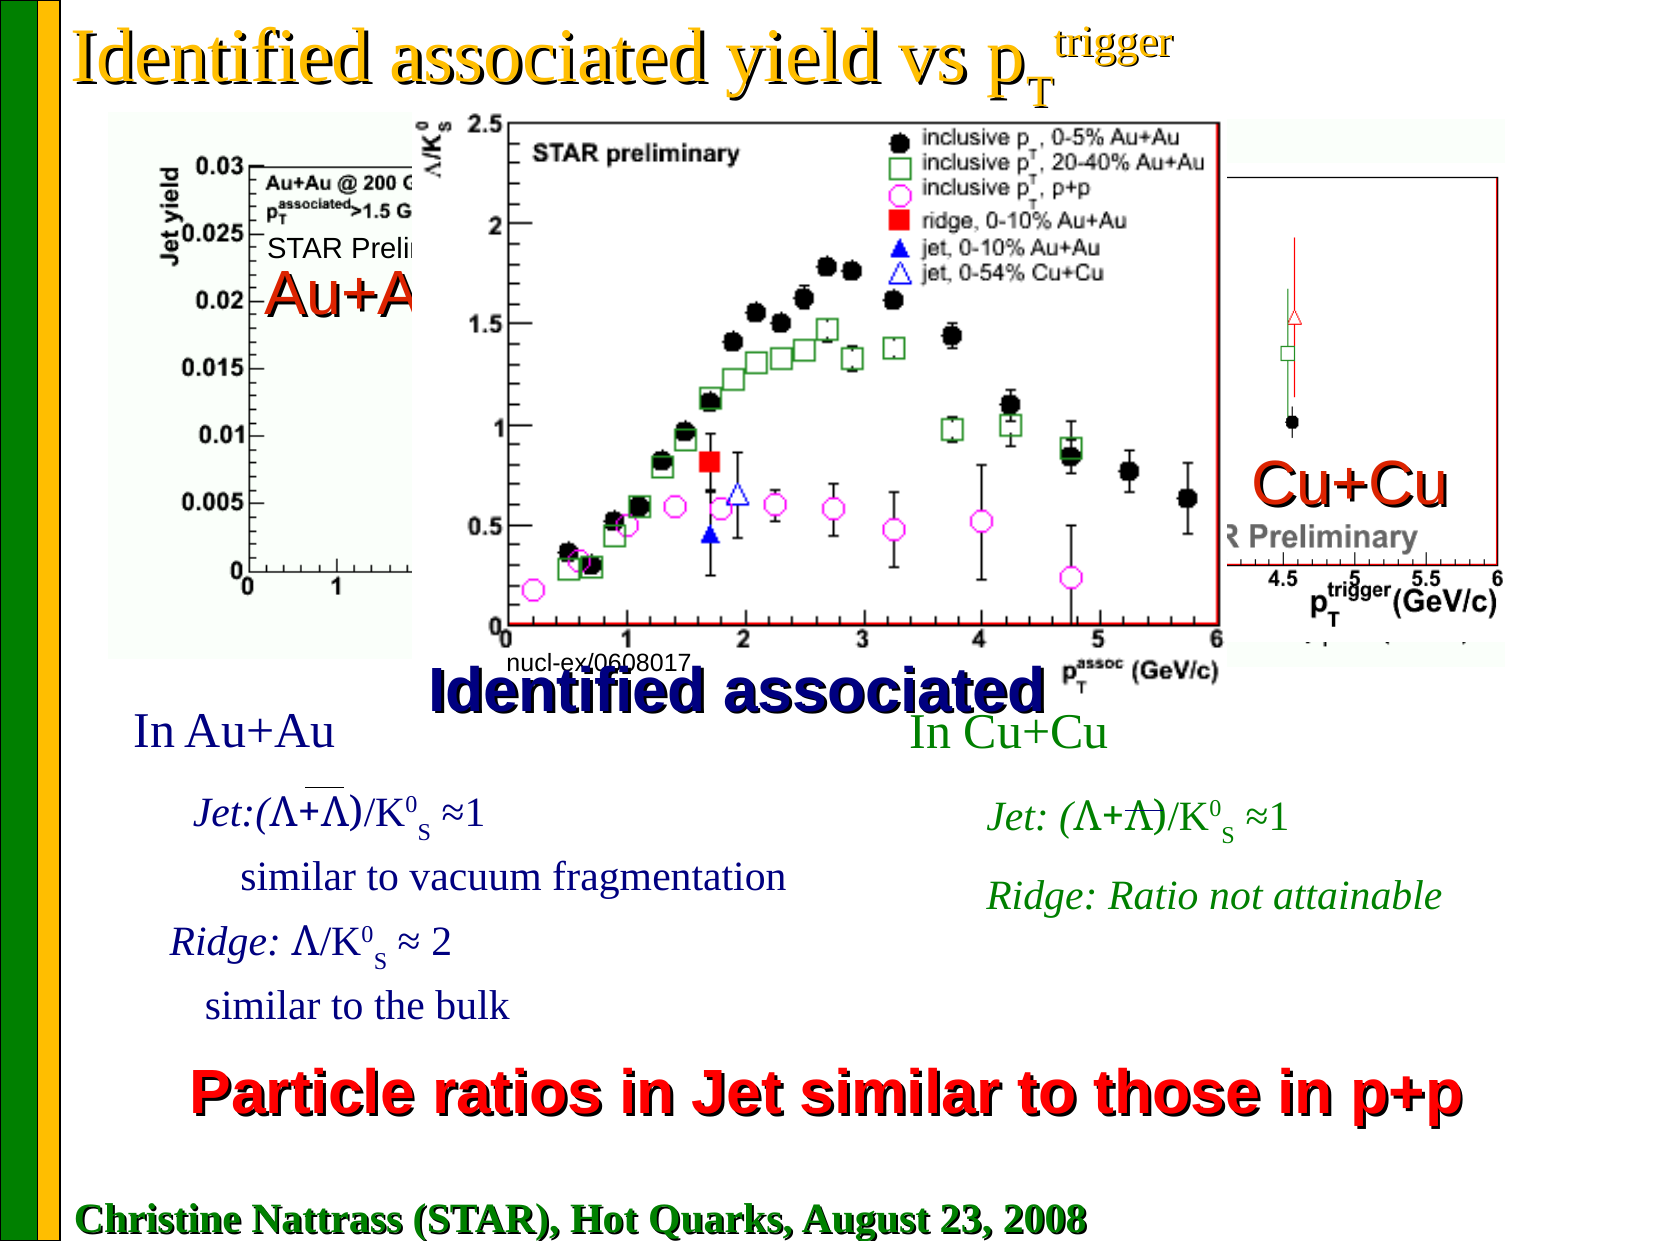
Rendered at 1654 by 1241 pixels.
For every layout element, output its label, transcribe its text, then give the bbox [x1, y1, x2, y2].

text_box STAR Preliminary [252, 226, 412, 254]
text_box Au+Au [394, 283, 406, 297]
text_box Au+Au [250, 254, 412, 343]
text_box Particle ratios in Jet similar to those in p+p [0, 1049, 1654, 1138]
text_box Identified associated [413, 647, 1277, 735]
list In Cu+Cu Jet: (Λ+Λ)/K0S ≈1 Ridge: Ratio not attainable [891, 719, 1575, 958]
text_box Cu+Cu [1237, 444, 1500, 533]
picture [108, 112, 1505, 696]
text_box nucl-ex/0608017 [491, 643, 768, 647]
title Identified associated yield vs pTtrigger [70, 8, 1654, 114]
text_box In Au+Au Jet:(Λ+Λ)/K0S ≈1 similar to vacuum fragmentation Ridge: Λ/K0S ≈ 2 similar to the bulk [98, 712, 887, 1049]
